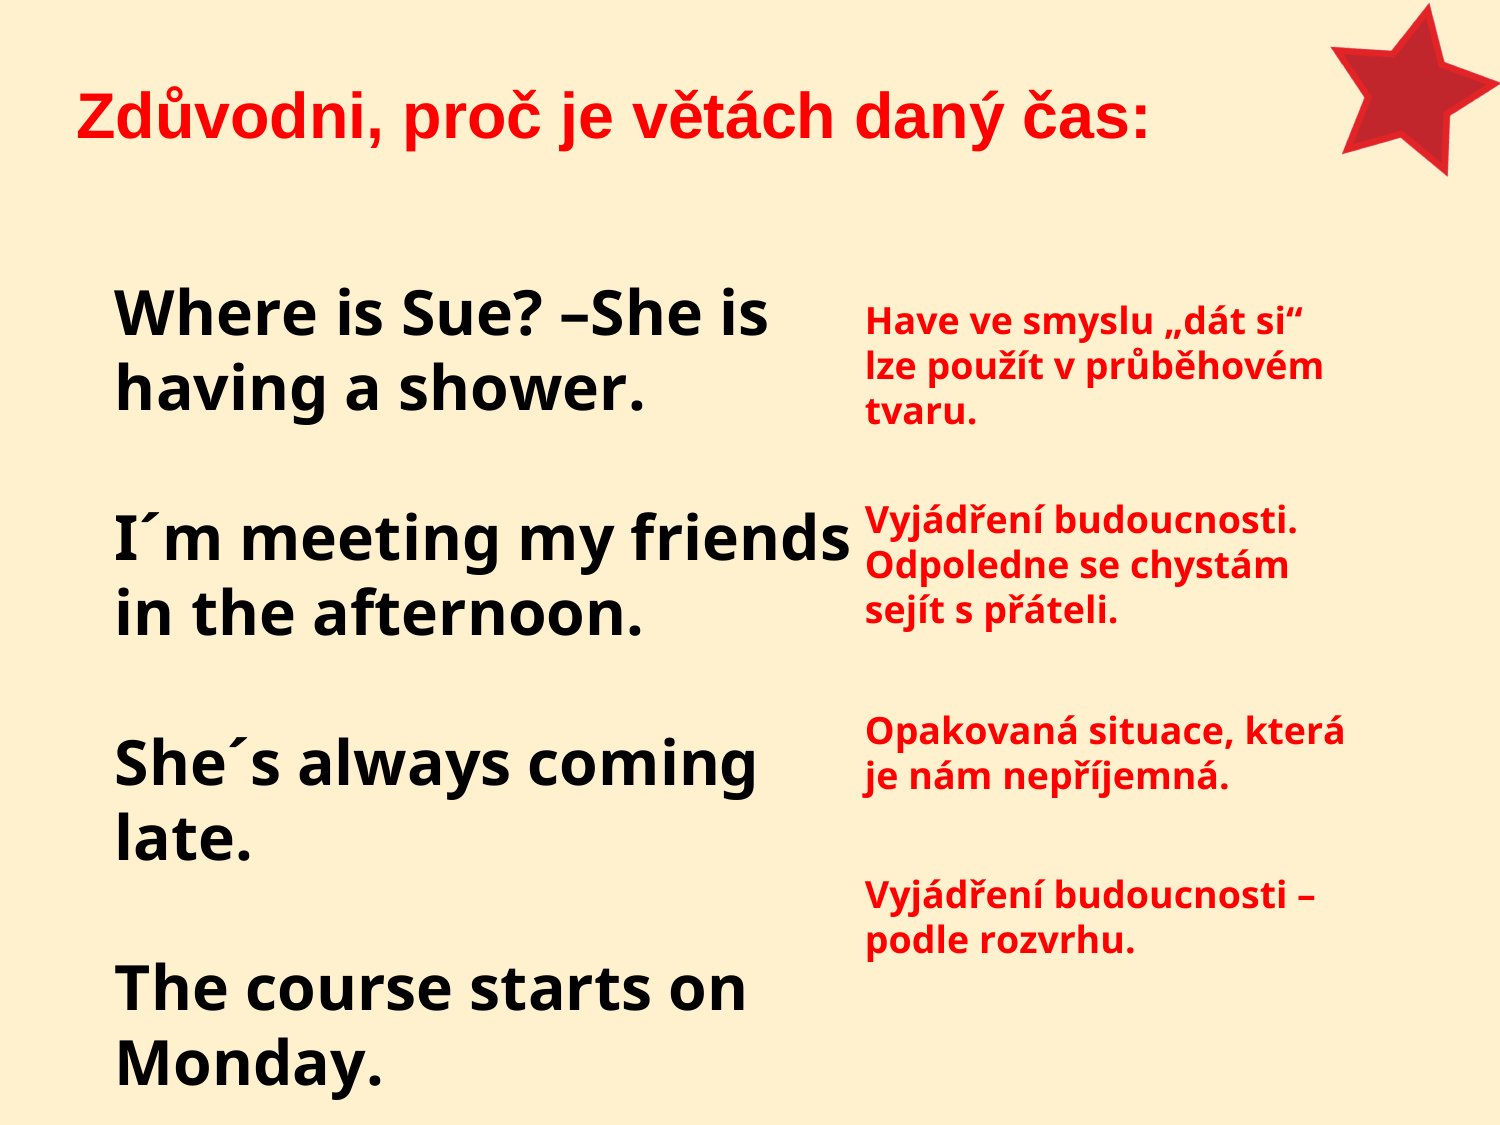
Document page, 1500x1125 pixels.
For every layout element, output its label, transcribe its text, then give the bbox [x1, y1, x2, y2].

text_box Vyjádření budoucnosti. Odpoledne se chystám sejít s přáteli. [850, 488, 1376, 639]
text_box Zdůvodni, proč je větách daný čas: [48, 66, 1260, 160]
text_box Have ve smyslu „dát si“ lze použít v průběhovém tvaru. [850, 289, 1376, 440]
text_box Opakovaná situace, která je nám nepříjemná. [850, 699, 1376, 805]
text_box Vyjádření budoucnosti – podle rozvrhu. [850, 863, 1376, 969]
picture [1309, 0, 1500, 185]
text_box Where is Sue? –She is having a shower. I´m meeting my friends in the afternoon. She´s always coming late. The course starts on Monday. [100, 265, 909, 950]
